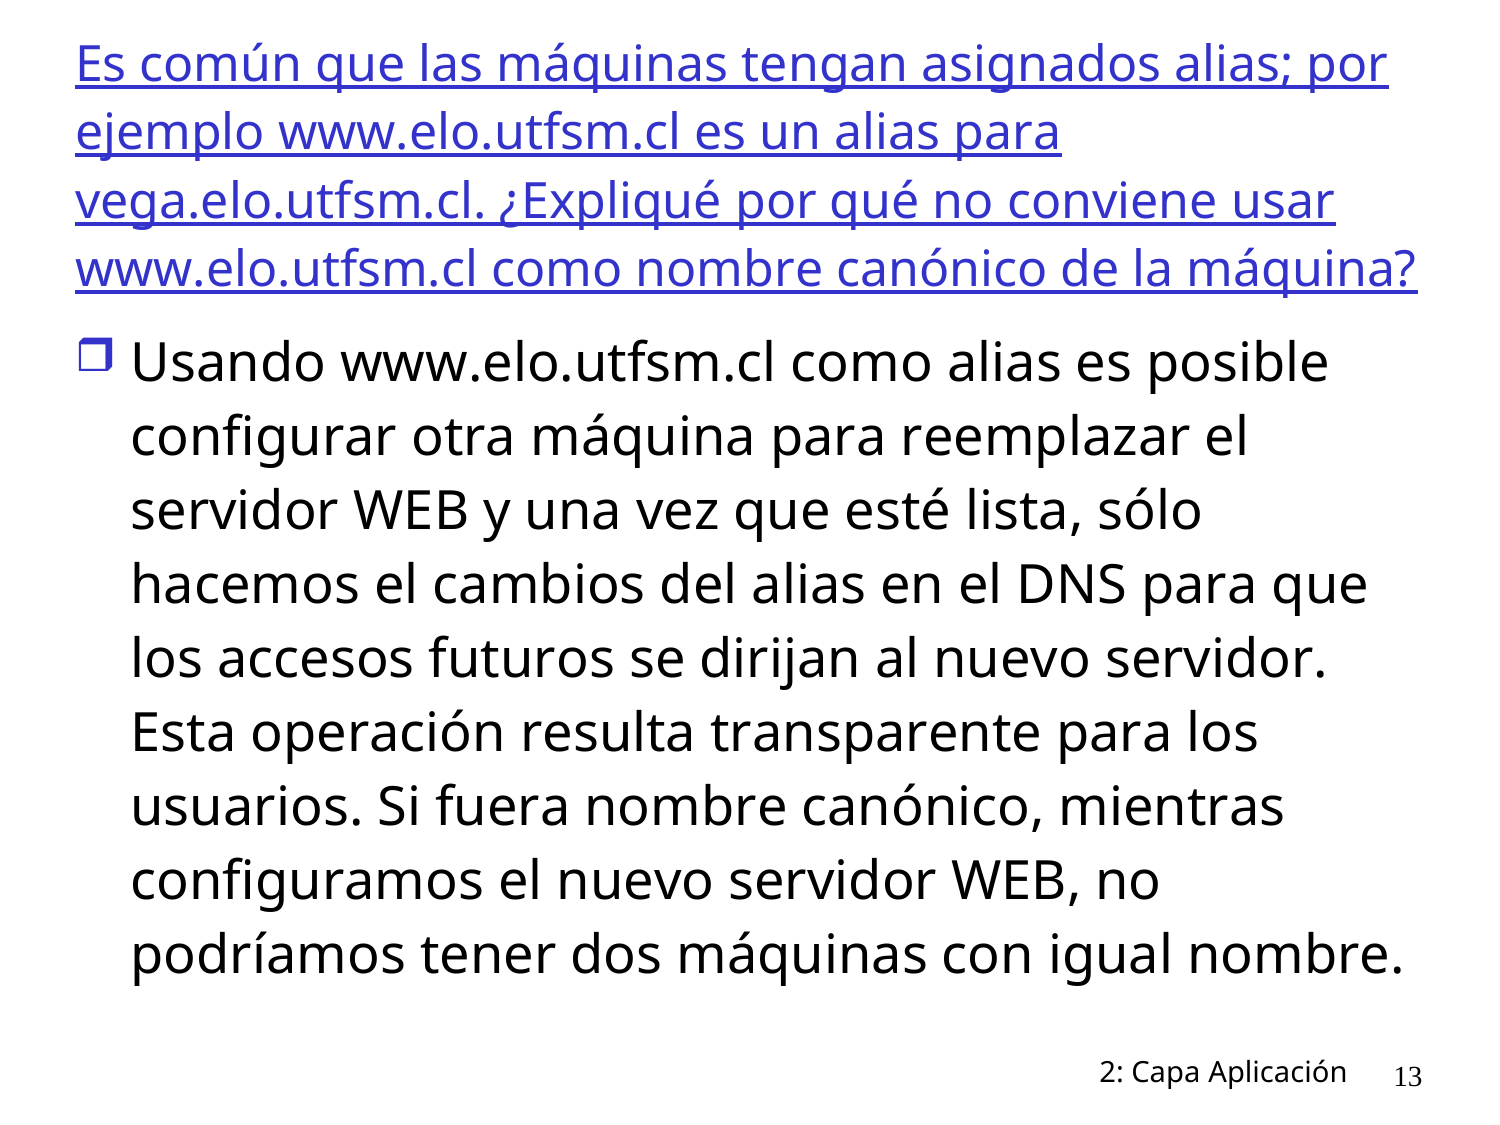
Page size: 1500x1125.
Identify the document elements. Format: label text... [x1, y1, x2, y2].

title Es común que las máquinas tengan asignados alias; por ejemplo www.elo.utfsm.cl es un alias para vega.elo.utfsm.cl. ¿Expliqué por qué no conviene usar www.elo.utfsm.cl como nombre canónico de la máquina? [75, 34, 1426, 295]
list Usando www.elo.utfsm.cl como alias es posible configurar otra máquina para reemplazar el servidor WEB y una vez que esté lista, sólo hacemos el cambios del alias en el DNS para que los accesos futuros se dirijan al nuevo servidor. Esta operación resulta transparente para los usuarios. Si fuera nombre canónico, mientras configuramos el nuevo servidor WEB, no podríamos tener dos máquinas con igual nombre. [75, 323, 1426, 1016]
